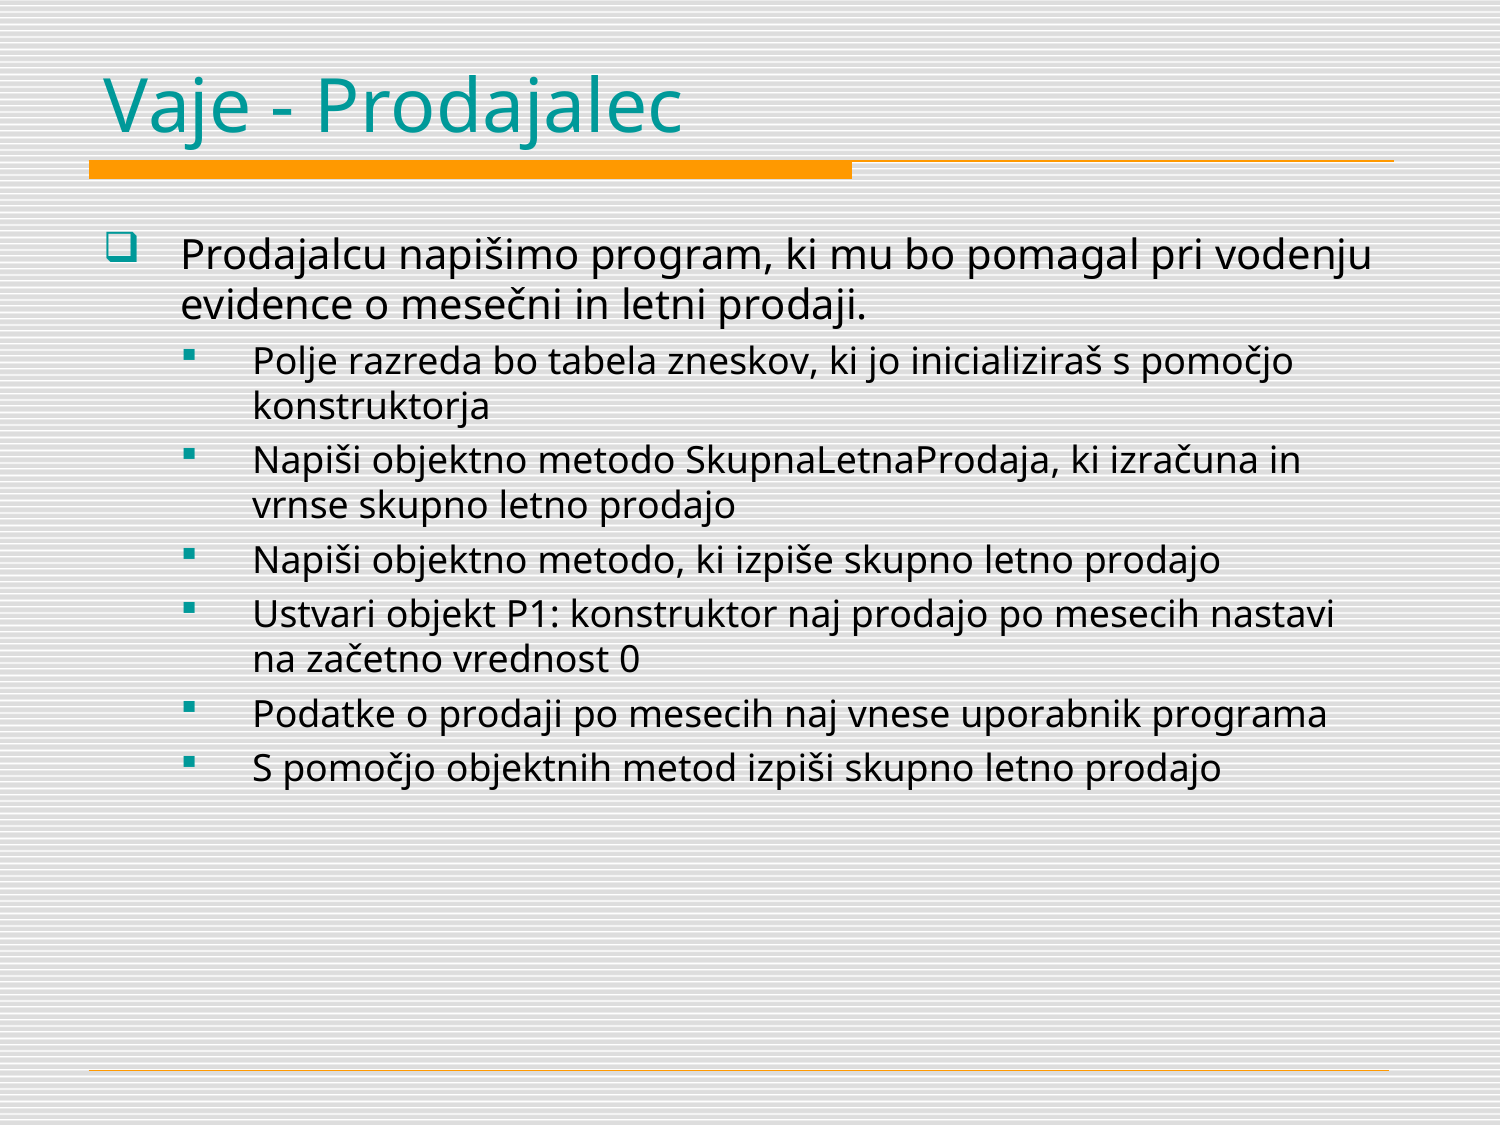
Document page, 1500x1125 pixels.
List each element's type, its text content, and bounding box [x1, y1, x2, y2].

title Vaje - Prodajalec [88, 42, 1401, 155]
list Prodajalcu napišimo program, ki mu bo pomagal pri vodenju evidence o mesečni in letni prodaji. Polje razreda bo tabela zneskov, ki jo inicializiraš s pomočjo konstruktorja Napiši objektno metodo SkupnaLetnaProdaja, ki izračuna in vrnse skupno letno prodajo Napiši objektno metodo, ki izpiše skupno letno prodajo Ustvari objekt P1: konstruktor naj prodajo po mesecih nastavi na začetno vrednost 0 Podatke o prodaji po mesecih naj vnese uporabnik programa S pomočjo objektnih metod izpiši skupno letno prodajo [88, 220, 1401, 1059]
picture [0, 0, 1500, 1125]
